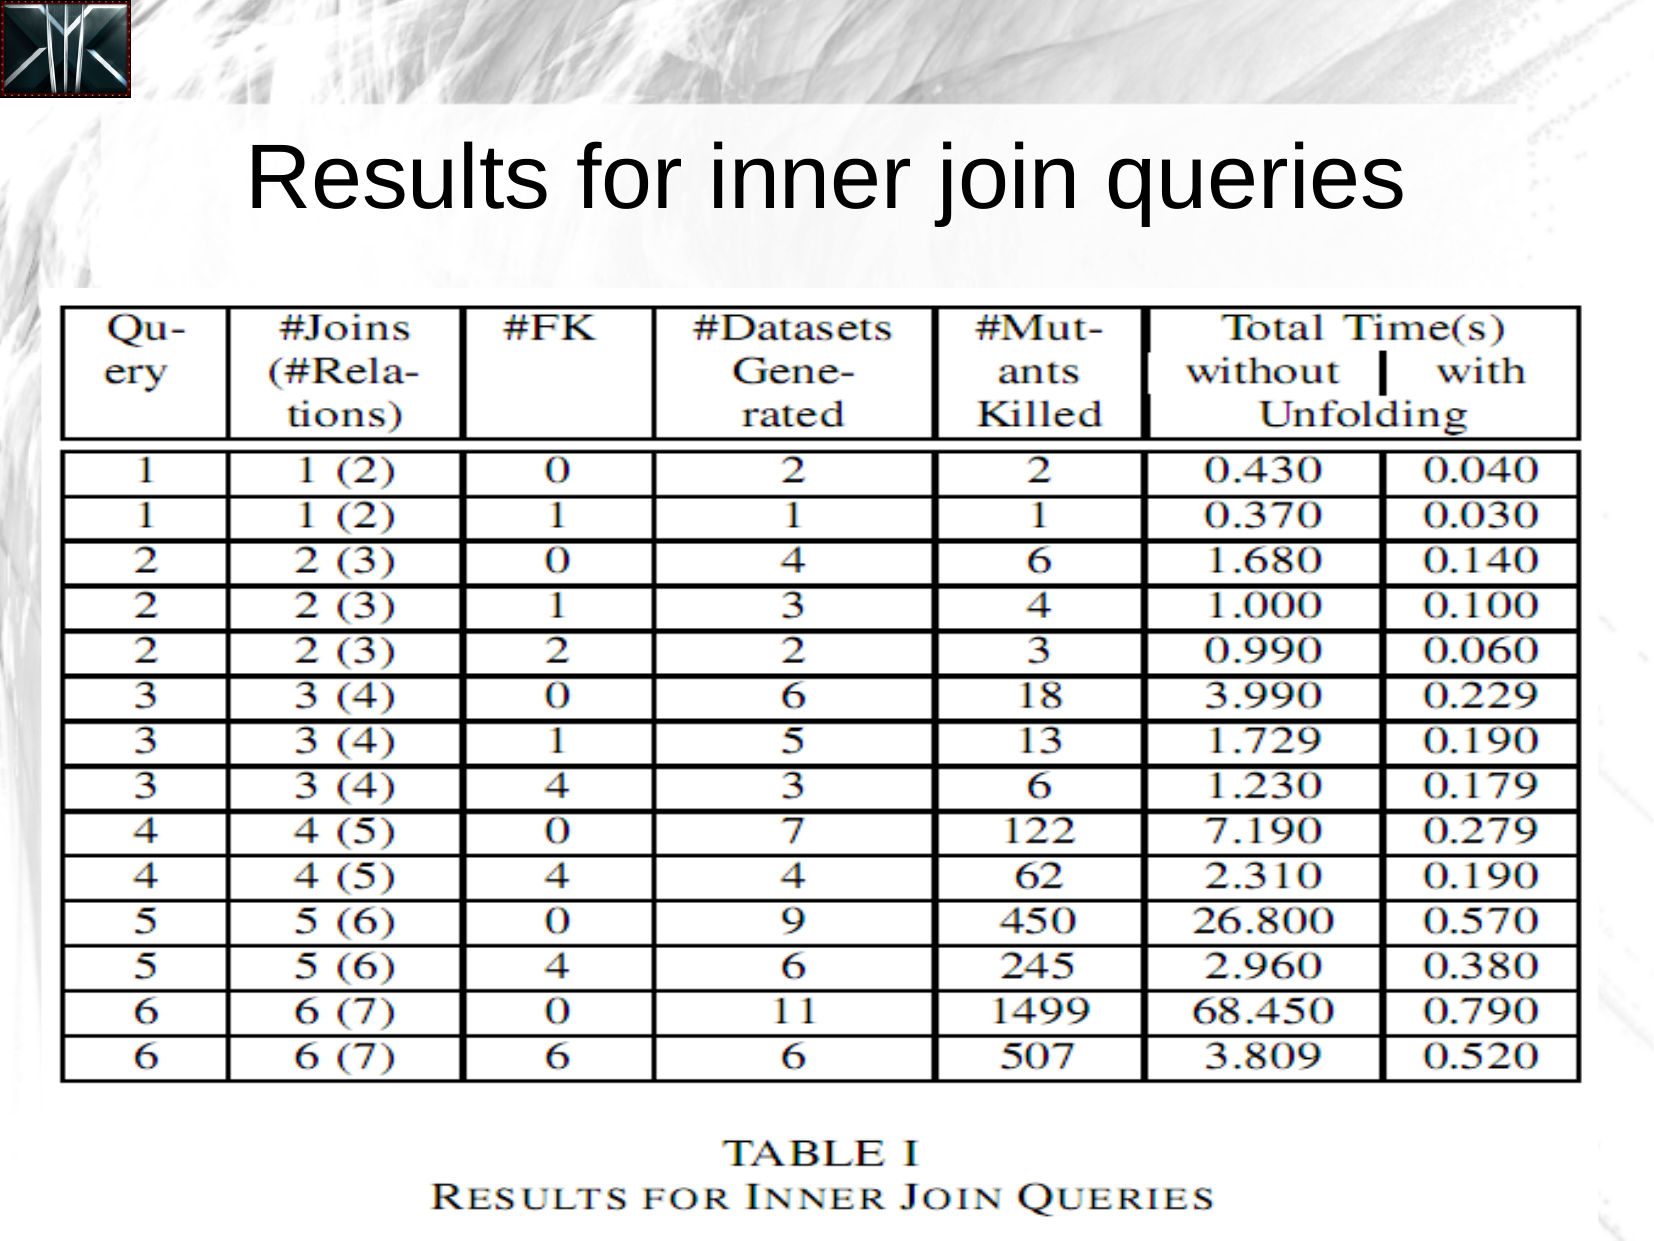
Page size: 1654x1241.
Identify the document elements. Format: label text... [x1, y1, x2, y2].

picture [0, 0, 1654, 1241]
title Results for inner join queries [82, 42, 1571, 288]
